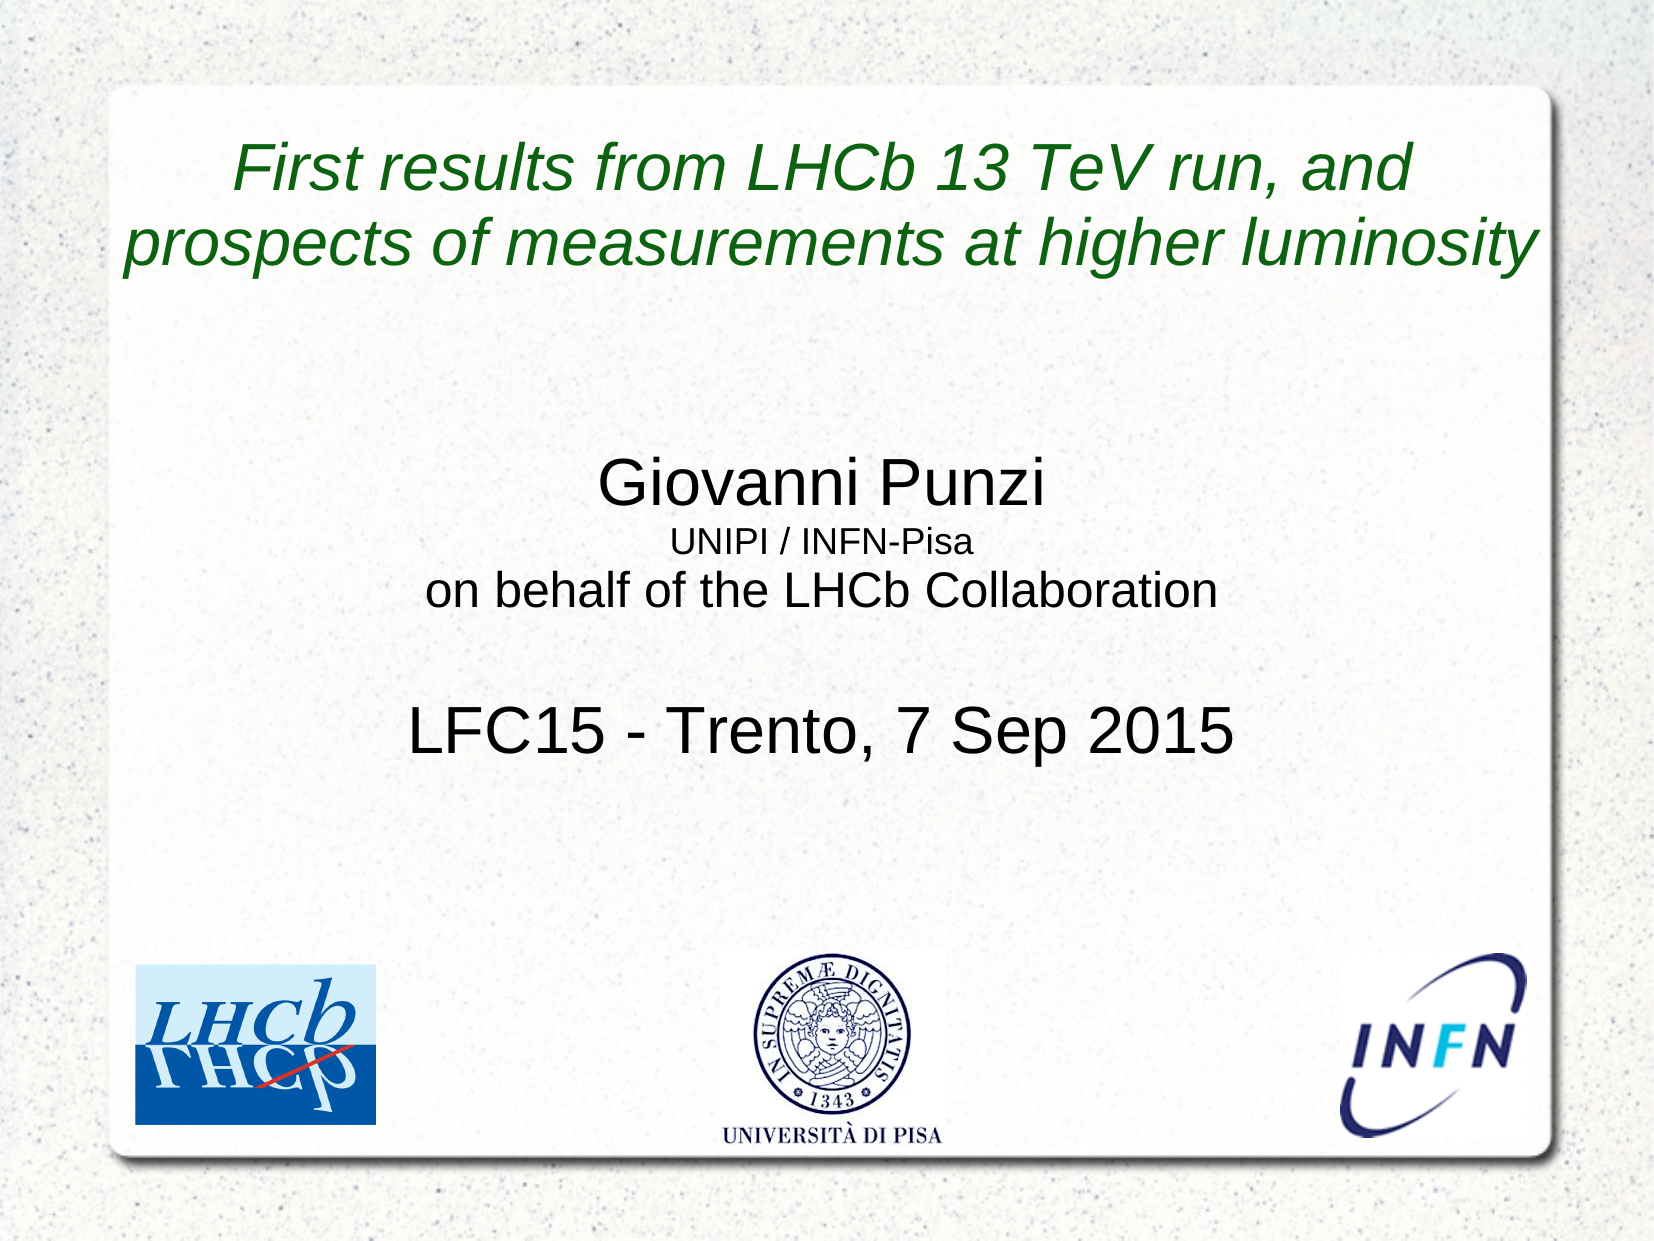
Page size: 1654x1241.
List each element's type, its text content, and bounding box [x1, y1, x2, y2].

picture [0, 0, 1654, 1241]
subtitle Giovanni Punzi UNIPI / INFN-Pisa on behalf of the LHCb Collaboration LFC15 - Trento, 7 Sep 2015 [116, 259, 1527, 954]
title First results from LHCb 13 TeV run, and prospects of measurements at higher luminosity [59, 105, 1605, 305]
